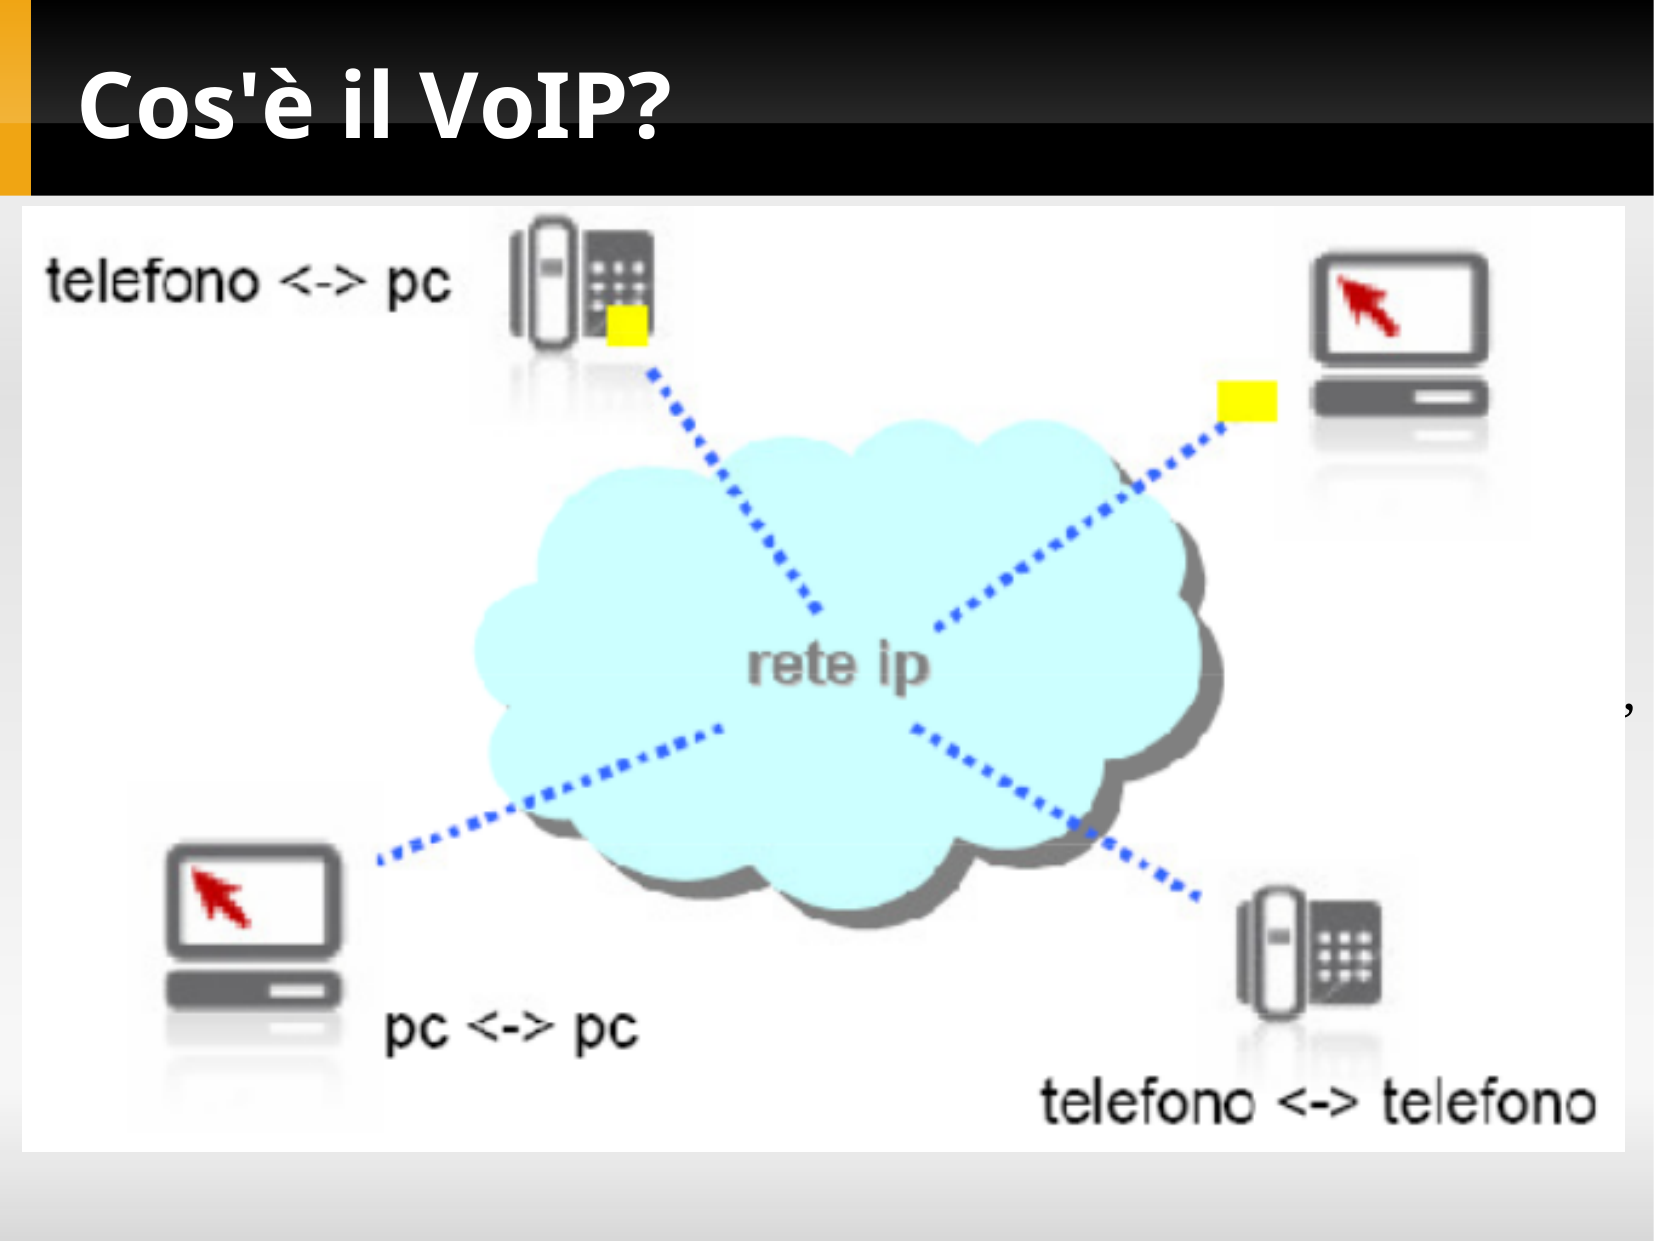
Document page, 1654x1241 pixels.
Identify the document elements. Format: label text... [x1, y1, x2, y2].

title Cos'è il VoIP? [76, 0, 1565, 206]
text_box Si possono effettuare vere e proprie telefonate in tutto il mondo, in maniera gratis o con una spesa irrisoria. [1625, 649, 1651, 785]
text_box Necessita di: Connessione ad Internet PC dotato di casse e microfono Un particolare telefono VoIP. [1625, 366, 1636, 649]
picture [0, 0, 1654, 1241]
